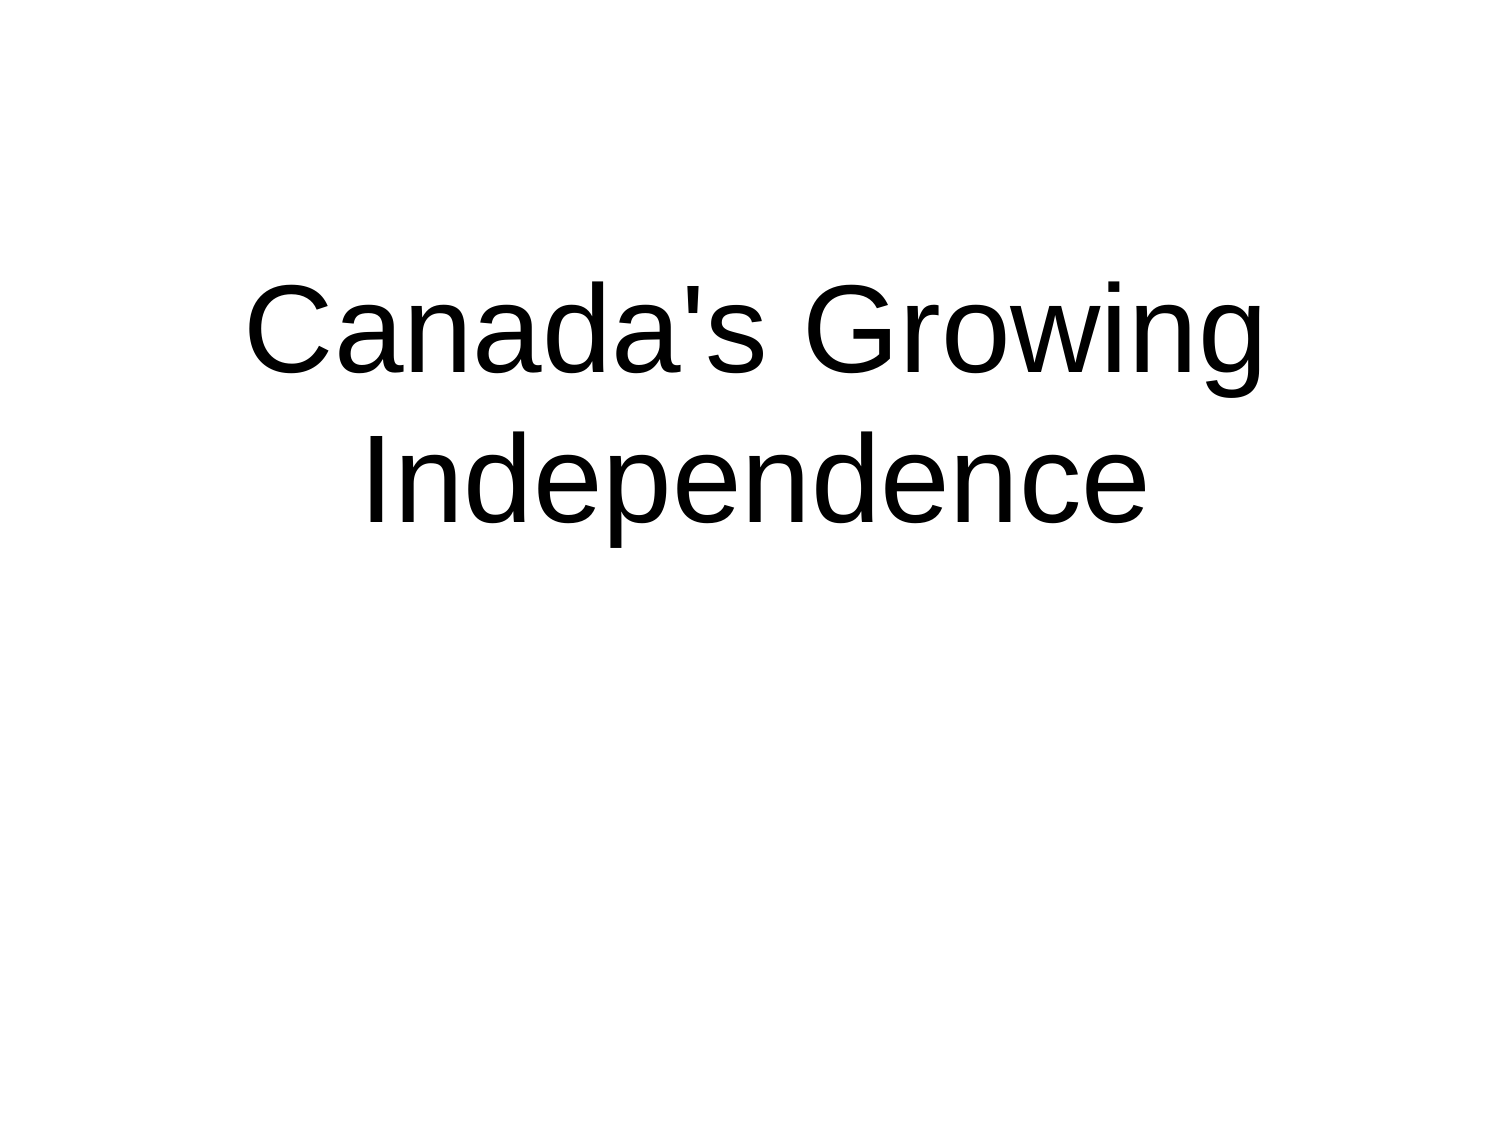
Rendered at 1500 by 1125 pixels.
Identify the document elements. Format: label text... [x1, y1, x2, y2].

text_box Canada's Growing Independence [118, 240, 1394, 556]
